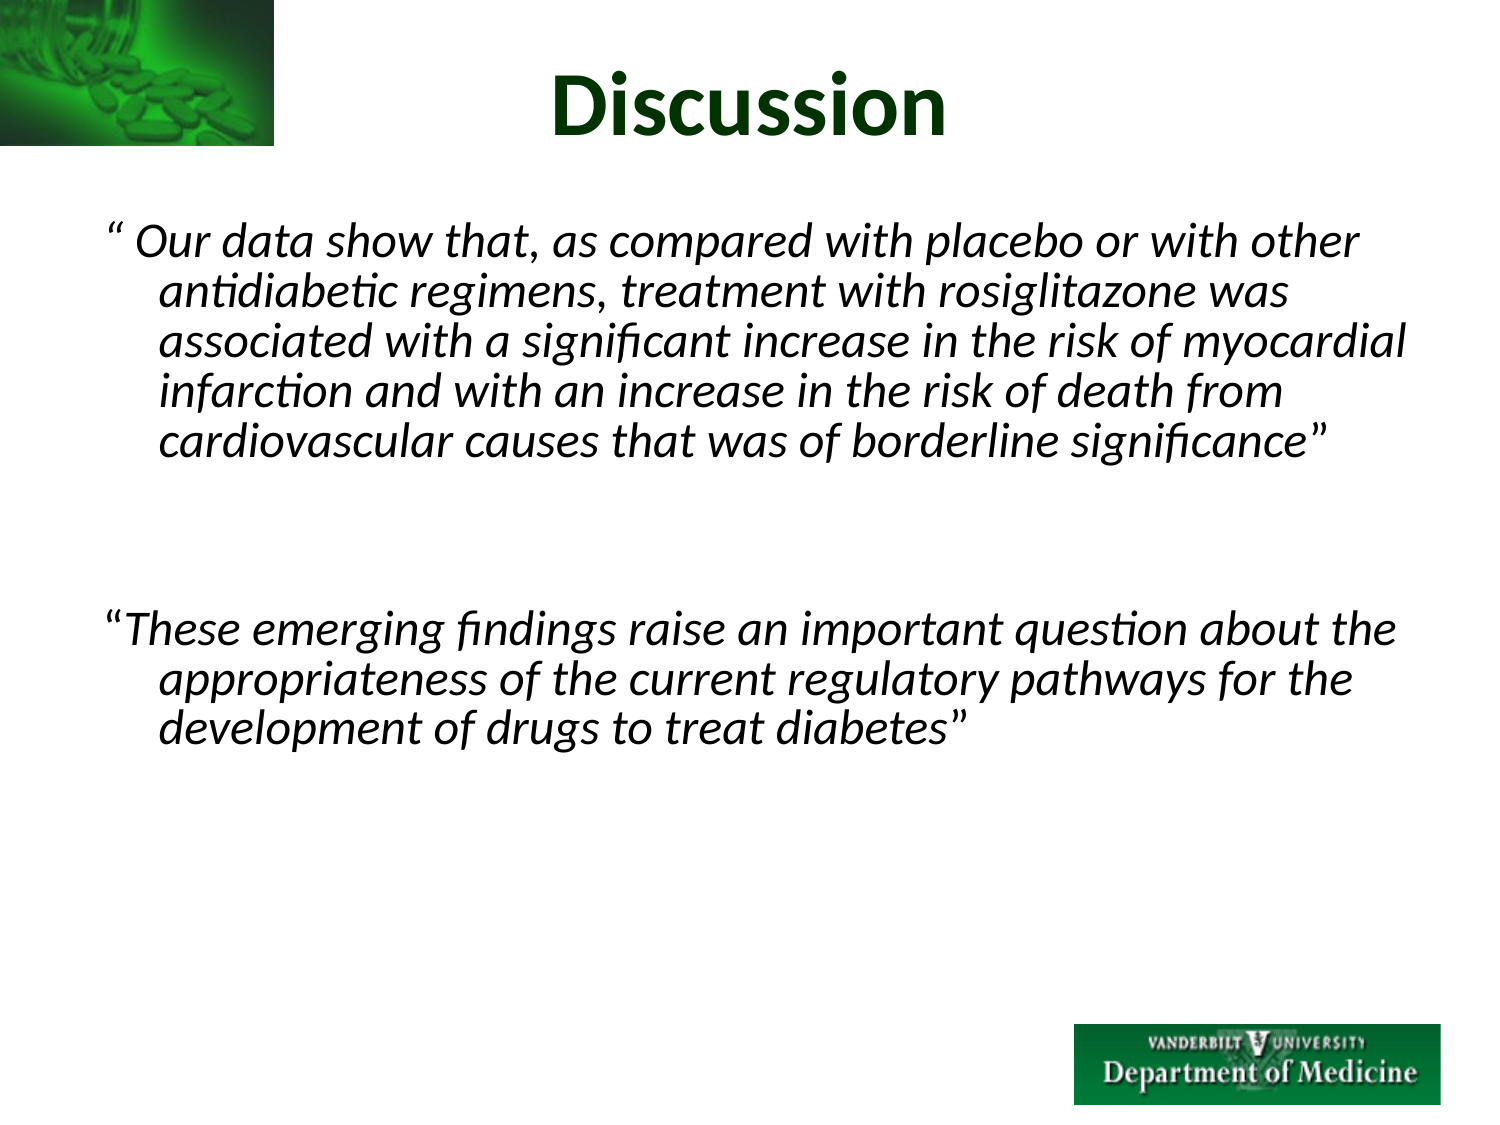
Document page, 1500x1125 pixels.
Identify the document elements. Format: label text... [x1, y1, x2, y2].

list “ Our data show that, as compared with placebo or with other antidiabetic regimens, treatment with rosiglitazone was associated with a significant increase in the risk of myocardial infarction and with an increase in the risk of death from cardiovascular causes that was of borderline significance” “These emerging findings raise an important question about the appropriateness of the current regulatory pathways for the development of drugs to treat diabetes” [87, 212, 1438, 1045]
title Discussion [75, 24, 1426, 201]
picture [1074, 1024, 1441, 1105]
picture [0, 0, 274, 146]
